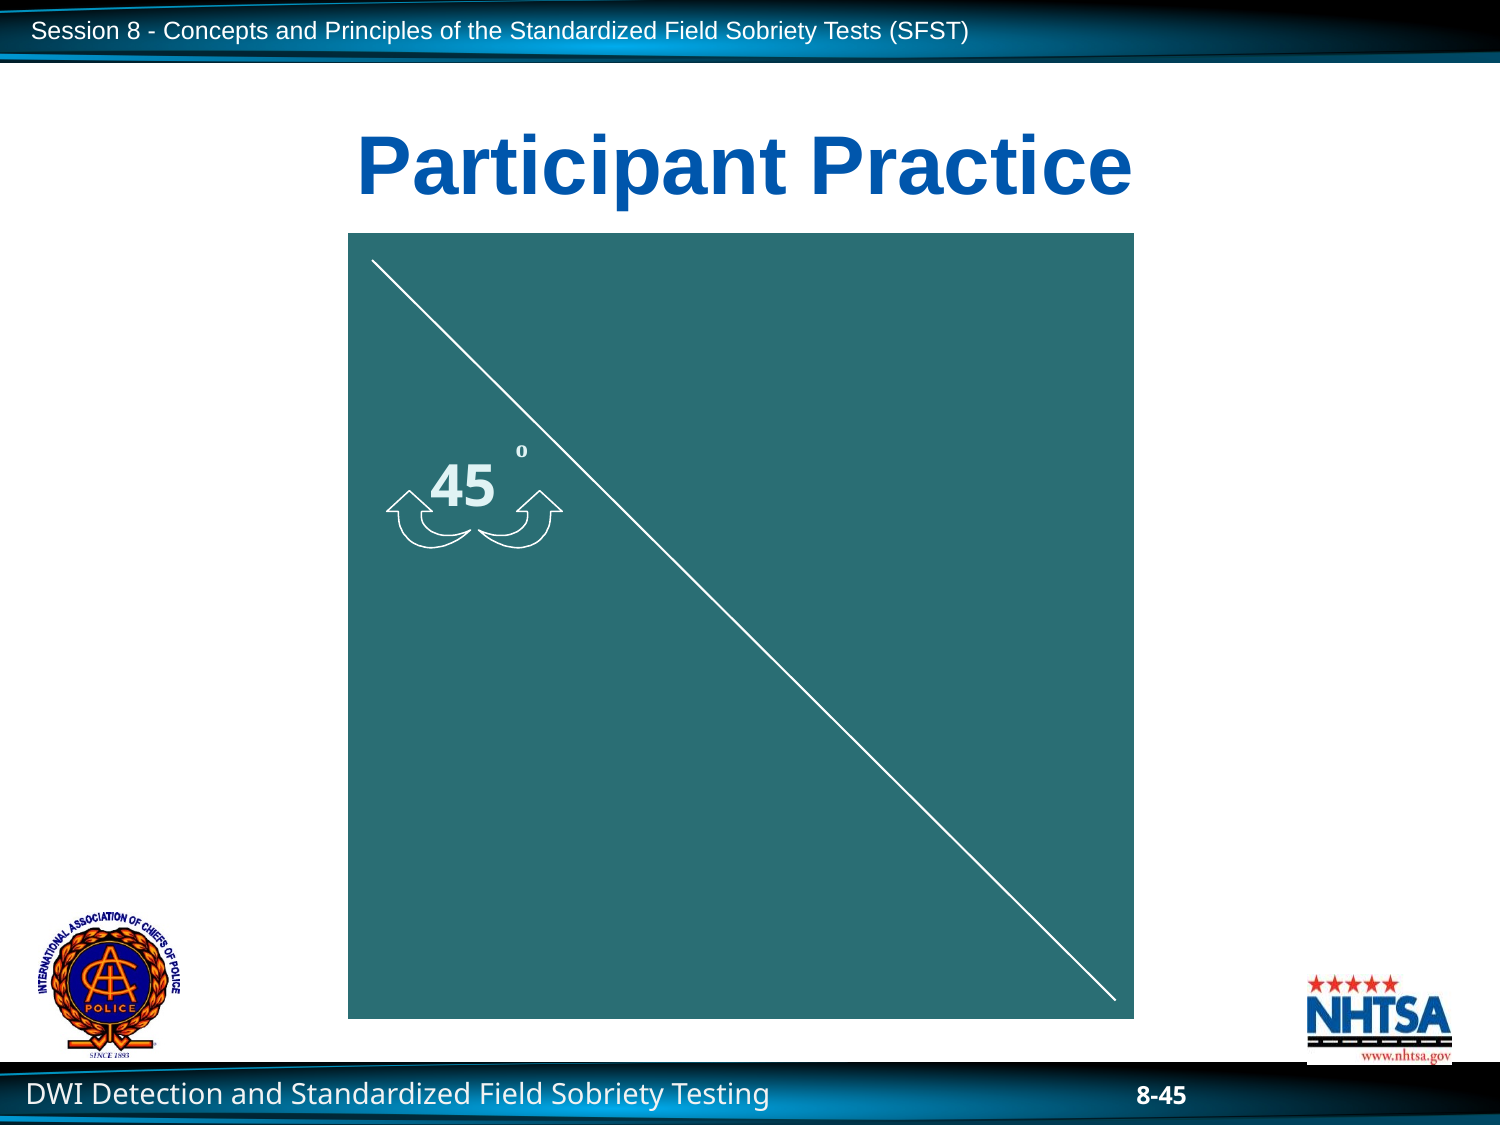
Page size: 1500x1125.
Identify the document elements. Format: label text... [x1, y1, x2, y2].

text_box o [501, 425, 543, 470]
title Participant Practice [85, 111, 1406, 207]
text_box 8-45 [1121, 1067, 1471, 1125]
text_box [346, 231, 1136, 1021]
text_box 45 [416, 441, 512, 525]
